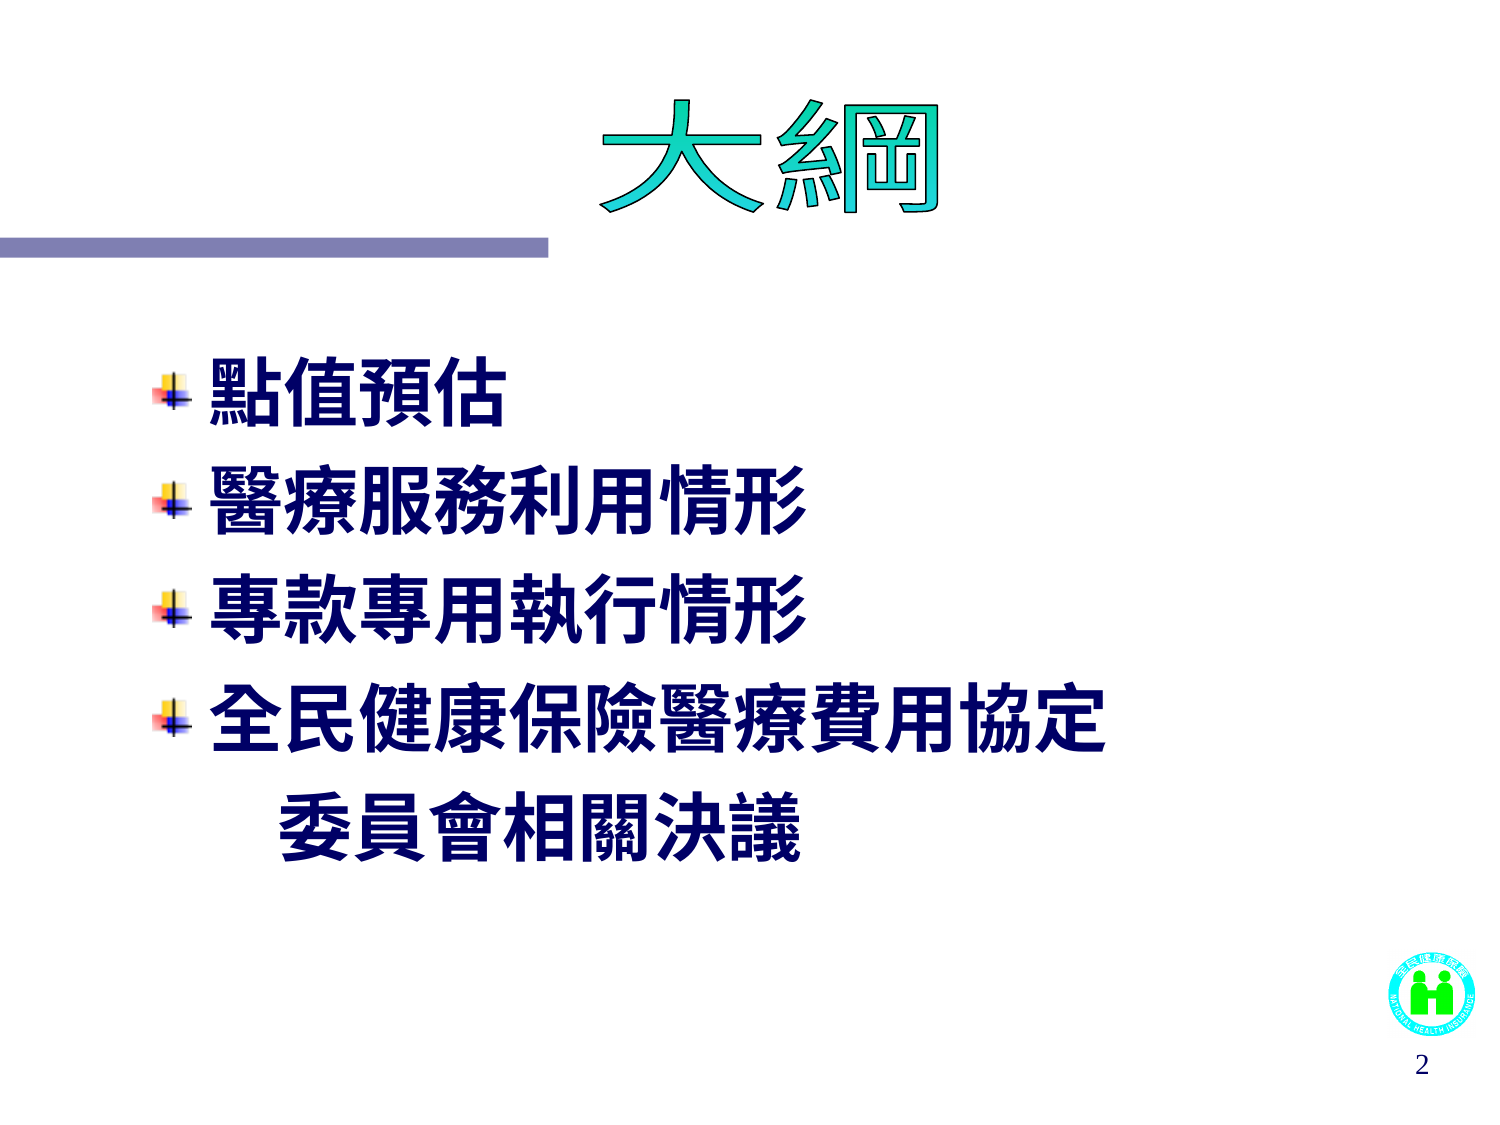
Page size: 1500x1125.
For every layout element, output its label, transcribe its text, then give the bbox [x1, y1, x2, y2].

text_box 大綱 [863, 115, 920, 190]
text_box 大綱 [777, 99, 842, 201]
text_box 大綱 [844, 105, 938, 213]
text_box 大綱 [777, 178, 797, 211]
text_box 大綱 [599, 100, 764, 213]
text_box 大綱 [803, 178, 818, 207]
text_box [1400, 1037, 1476, 1125]
list 點值預估 醫療服務利用情形 專款專用執行情形 全民健康保險醫療費用協定 委員會相關決議 [137, 337, 1238, 925]
